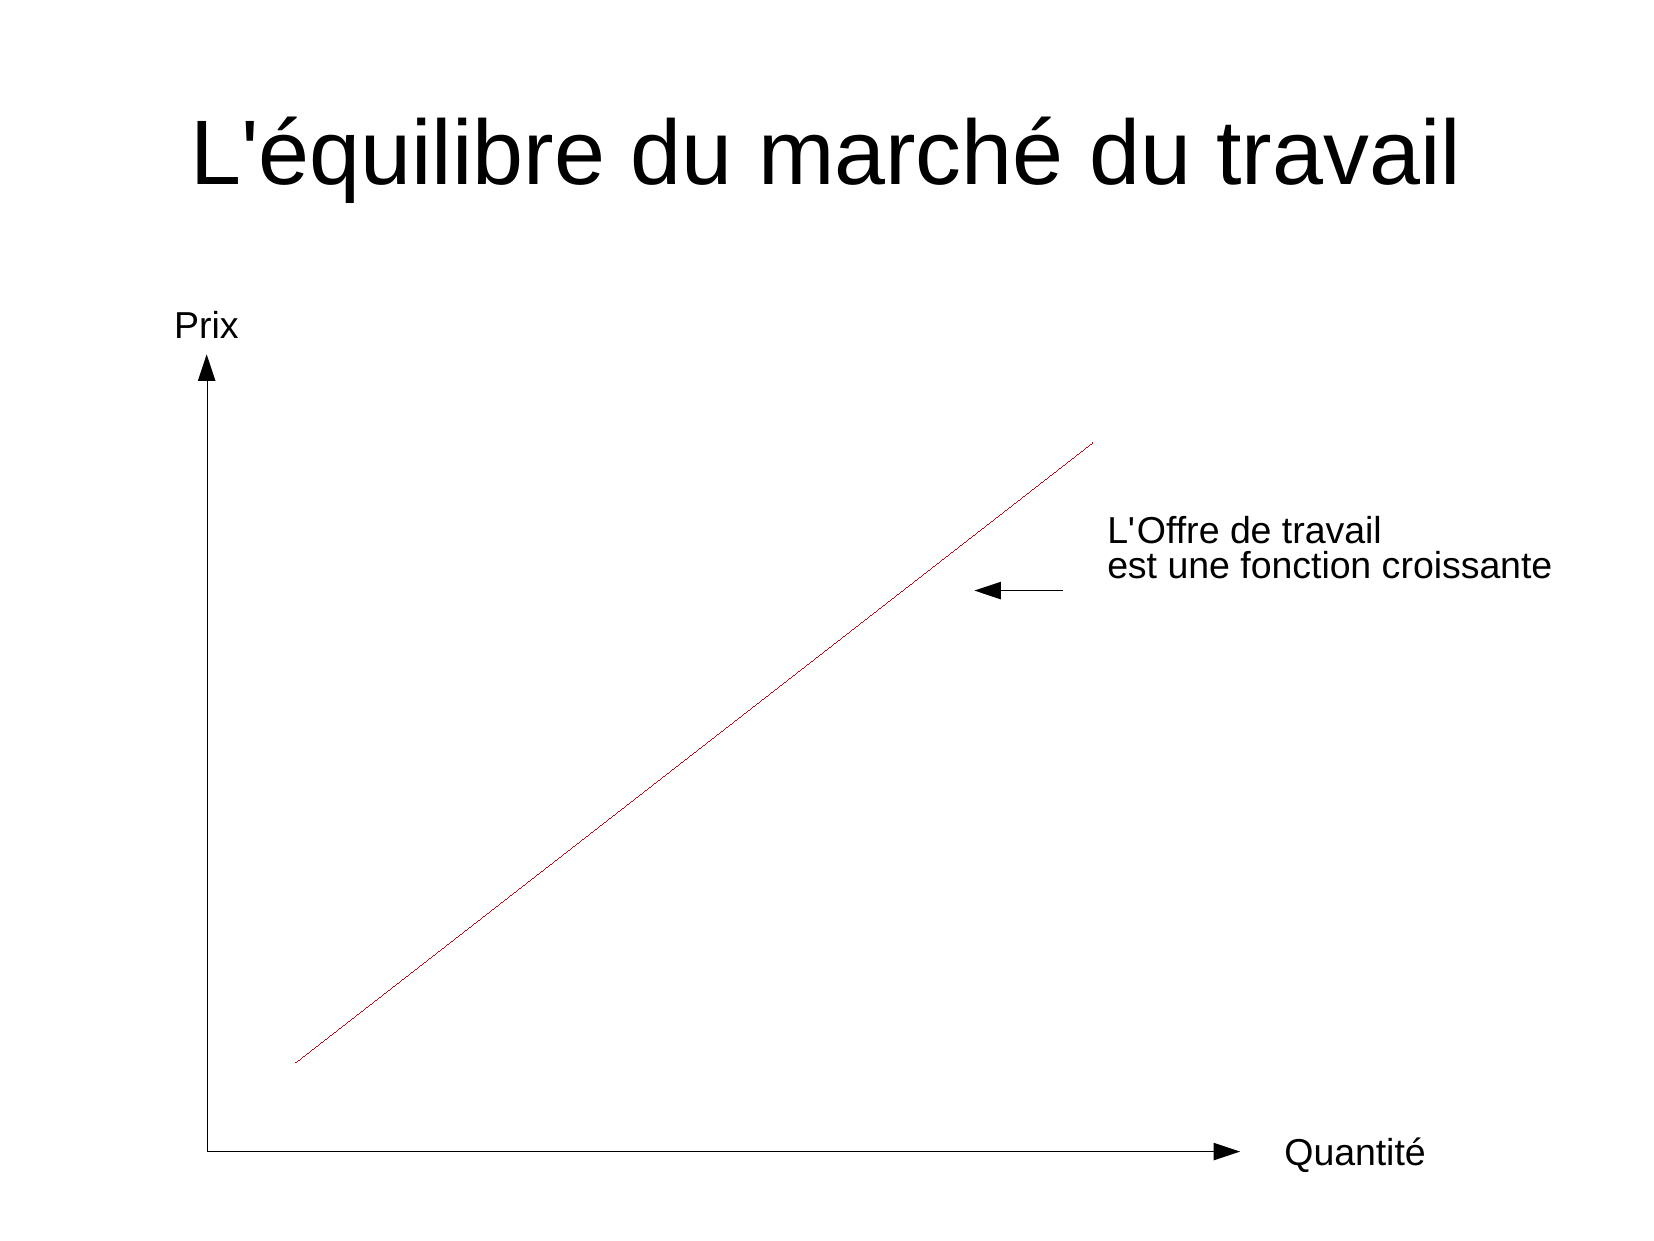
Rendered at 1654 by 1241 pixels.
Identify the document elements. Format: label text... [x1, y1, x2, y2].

text_box Quantité [1269, 1124, 1442, 1182]
text_box L' [1092, 501, 1151, 537]
title L'équilibre du marché du travail [82, 49, 1571, 257]
text_box Offre de travail [1151, 501, 1397, 537]
text_box est une fonction croissante [1092, 537, 1569, 595]
text_box Prix [159, 297, 254, 355]
